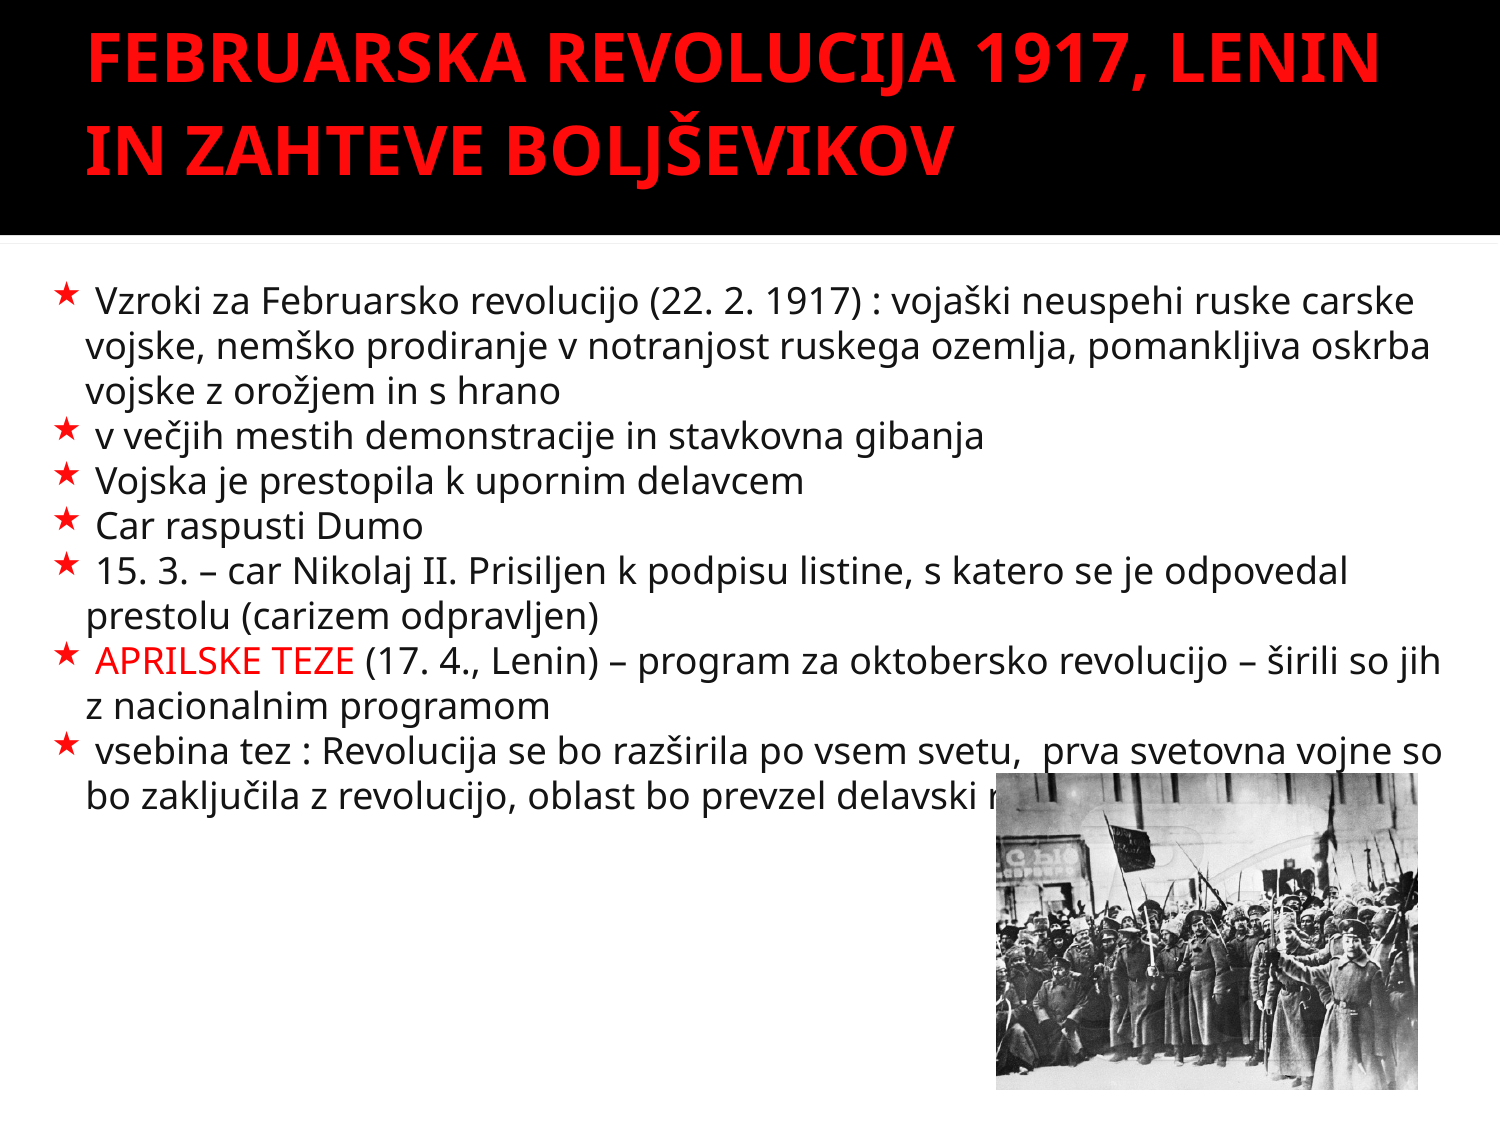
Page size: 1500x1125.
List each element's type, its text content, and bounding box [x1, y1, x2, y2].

text_box Vzroki za Februarsko revolucijo (22. 2. 1917) : vojaški neuspehi ruske carske vojske, nemško prodiranje v notranjost ruskega ozemlja, pomankljiva oskrba vojske z orožjem in s hrano v večjih mestih demonstracije in stavkovna gibanja Vojska je prestopila k upornim delavcem Car raspusti Dumo 15. 3. – car Nikolaj II. Prisiljen k podpisu listine, s katero se je odpovedal prestolu (carizem odpravljen) APRILSKE TEZE (17. 4., Lenin) – program za oktobersko revolucijo – širili so jih z nacionalnim programom vsebina tez : Revolucija se bo razširila po vsem svetu, prva svetovna vojne so bo zaključila z revolucijo, oblast bo prevzel delavski razred [35, 269, 1465, 825]
picture [996, 773, 1418, 1090]
title FEBRUARSKA REVOLUCIJA 1917, LENIN IN ZAHTEVE BOLJŠEVIKOV [70, 0, 1421, 206]
